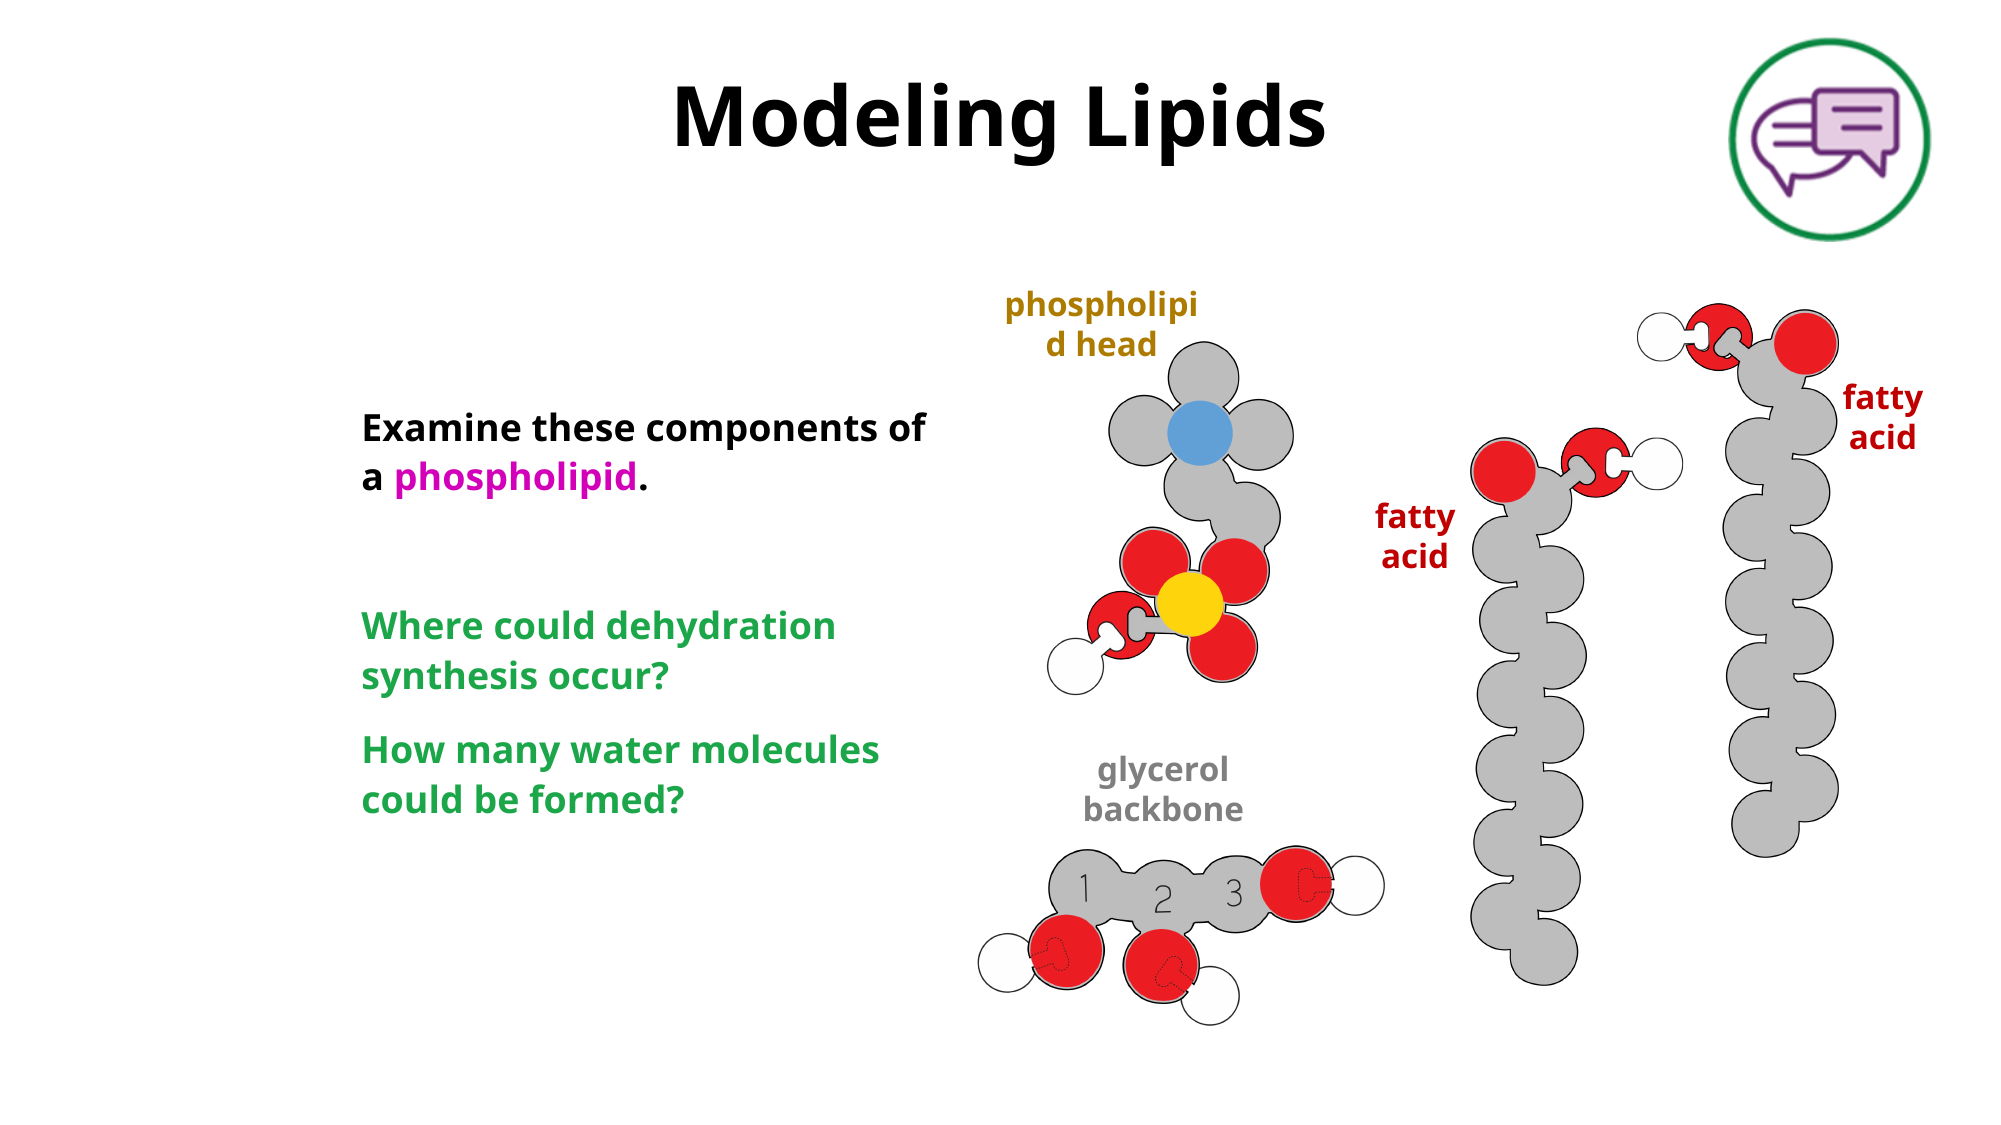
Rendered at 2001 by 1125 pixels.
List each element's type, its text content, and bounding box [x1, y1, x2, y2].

text_box fatty acid [1318, 480, 1470, 592]
text_box glycerol backbone [1019, 733, 1308, 845]
text_box Examine these components of a phospholipid. Where could dehydration synthesis occur? How many water molecules could be formed? [346, 391, 1043, 830]
text_box Modeling Lipids [300, 44, 1699, 181]
picture [972, 845, 1386, 1037]
picture [1043, 341, 1294, 707]
text_box phospholipid head [987, 267, 1217, 380]
picture [1470, 414, 1684, 986]
picture [1636, 290, 1839, 858]
text_box fatty acid [1785, 360, 1981, 473]
